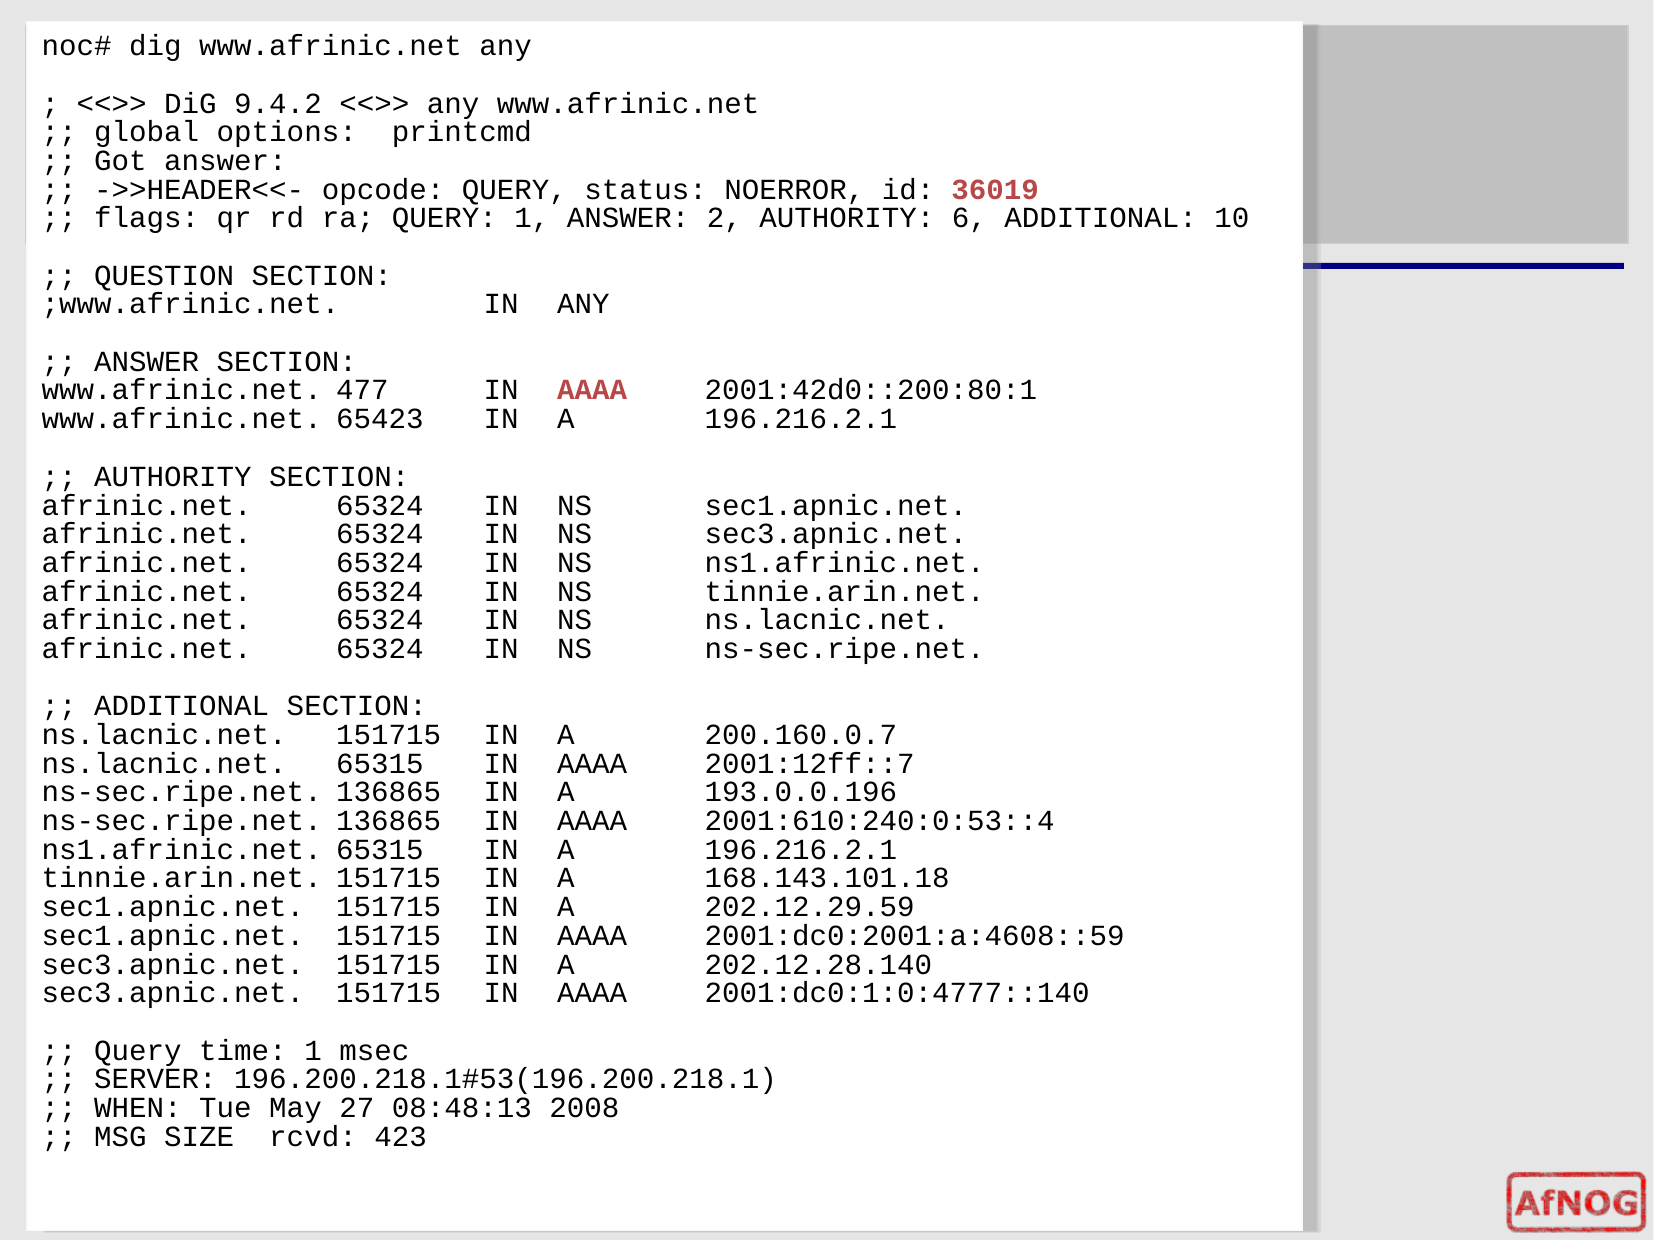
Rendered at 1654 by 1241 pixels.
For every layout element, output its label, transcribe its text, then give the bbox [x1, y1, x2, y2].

picture [1505, 1170, 1648, 1235]
text_box noc# dig www.afrinic.net any ; <<>> DiG 9.4.2 <<>> any www.afrinic.net ;; global options: printcmd ;; Got answer: ;; ->>HEADER<<- opcode: QUERY, status: NOERROR, id: 36019 ;; flags: qr rd ra; QUERY: 1, ANSWER: 2, AUTHORITY: 6, ADDITIONAL: 10 ;; QUESTION SECTION: ;www.afrinic.net. IN ANY ;; ANSWER SECTION: www.afrinic.net. 477 IN AAAA 2001:42d0::200:80:1 www.afrinic.net. 65423 IN A 196.216.2.1 ;; AUTHORITY SECTION: afrinic.net. 65324 IN NS sec1.apnic.net. afrinic.net. 65324 IN NS sec3.apnic.net. afrinic.net. 65324 IN NS ns1.afrinic.net. afrinic.net. 65324 IN NS tinnie.arin.net. afrinic.net. 65324 IN NS ns.lacnic.net. afrinic.net. 65324 IN NS ns-sec.ripe.net. ;; ADDITIONAL SECTION: ns.lacnic.net. 151715 IN A 200.160.0.7 ns.lacnic.net. 65315 IN AAAA 2001:12ff::7 ns-sec.ripe.net. 136865 IN A 193.0.0.196 ns-sec.ripe.net. 136865 IN AAAA 2001:610:240:0:53::4 ns1.afrinic.net. 65315 IN A 196.216.2.1 tinnie.arin.net. 151715 IN A 168.143.101.18 sec1.apnic.net. 151715 IN A 202.12.29.59 sec1.apnic.net. 151715 IN AAAA 2001:dc0:2001:a:4608::59 sec3.apnic.net. 151715 IN A 202.12.28.140 sec3.apnic.net. 151715 IN AAAA 2001:dc0:1:0:4777::140 ;; Query time: 1 msec ;; SERVER: 196.200.218.1#53(196.200.218.1) ;; WHEN: Tue May 27 08:48:13 2008 ;; MSG SIZE rcvd: 423 [26, 21, 1302, 1231]
